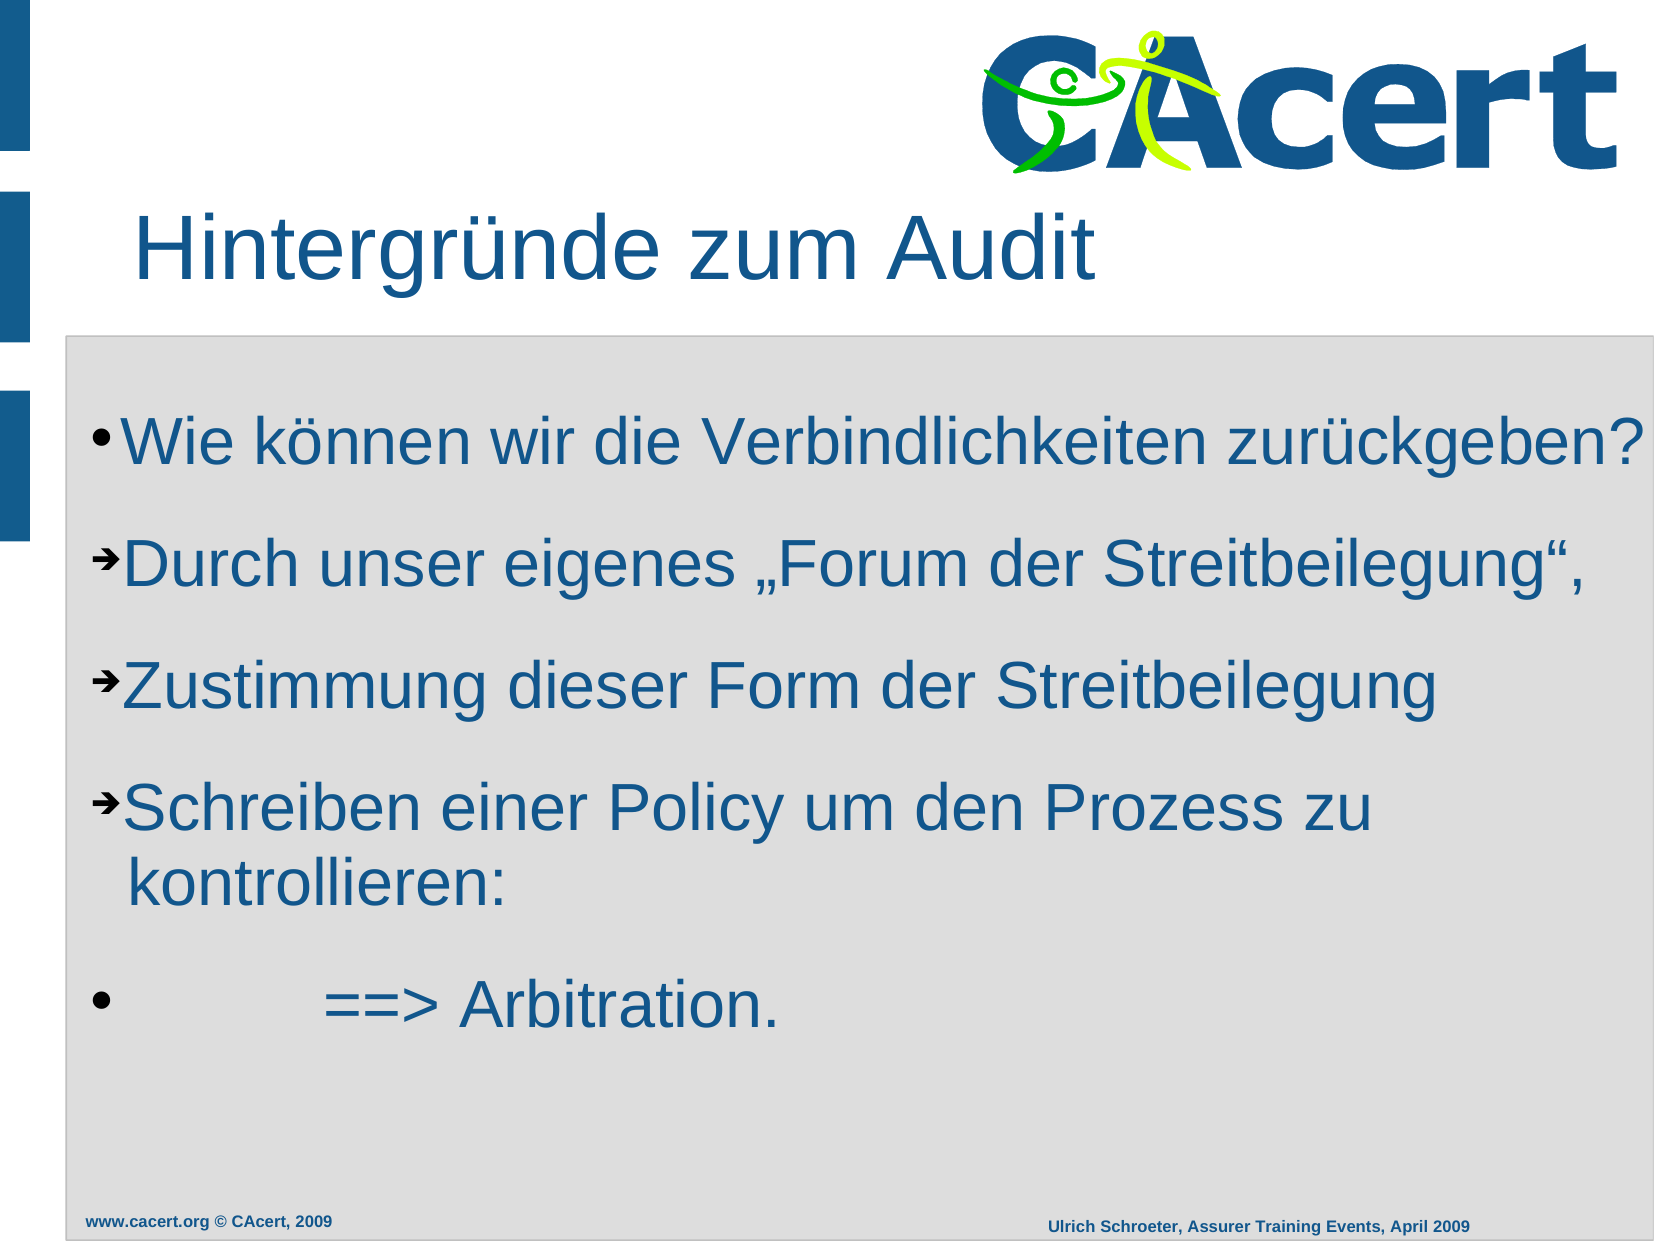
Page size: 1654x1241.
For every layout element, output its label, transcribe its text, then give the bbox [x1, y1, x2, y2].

text_box Wie können wir die Verbindlichkeiten zurückgeben? Durch unser eigenes „Forum der Streitbeilegung“, Zustimmung dieser Form der Streitbeilegung Schreiben einer Policy um den Prozess zu kontrollieren: ==> Arbitration. [75, 396, 1654, 1050]
text_box Hintergründe zum Audit [118, 189, 1112, 307]
